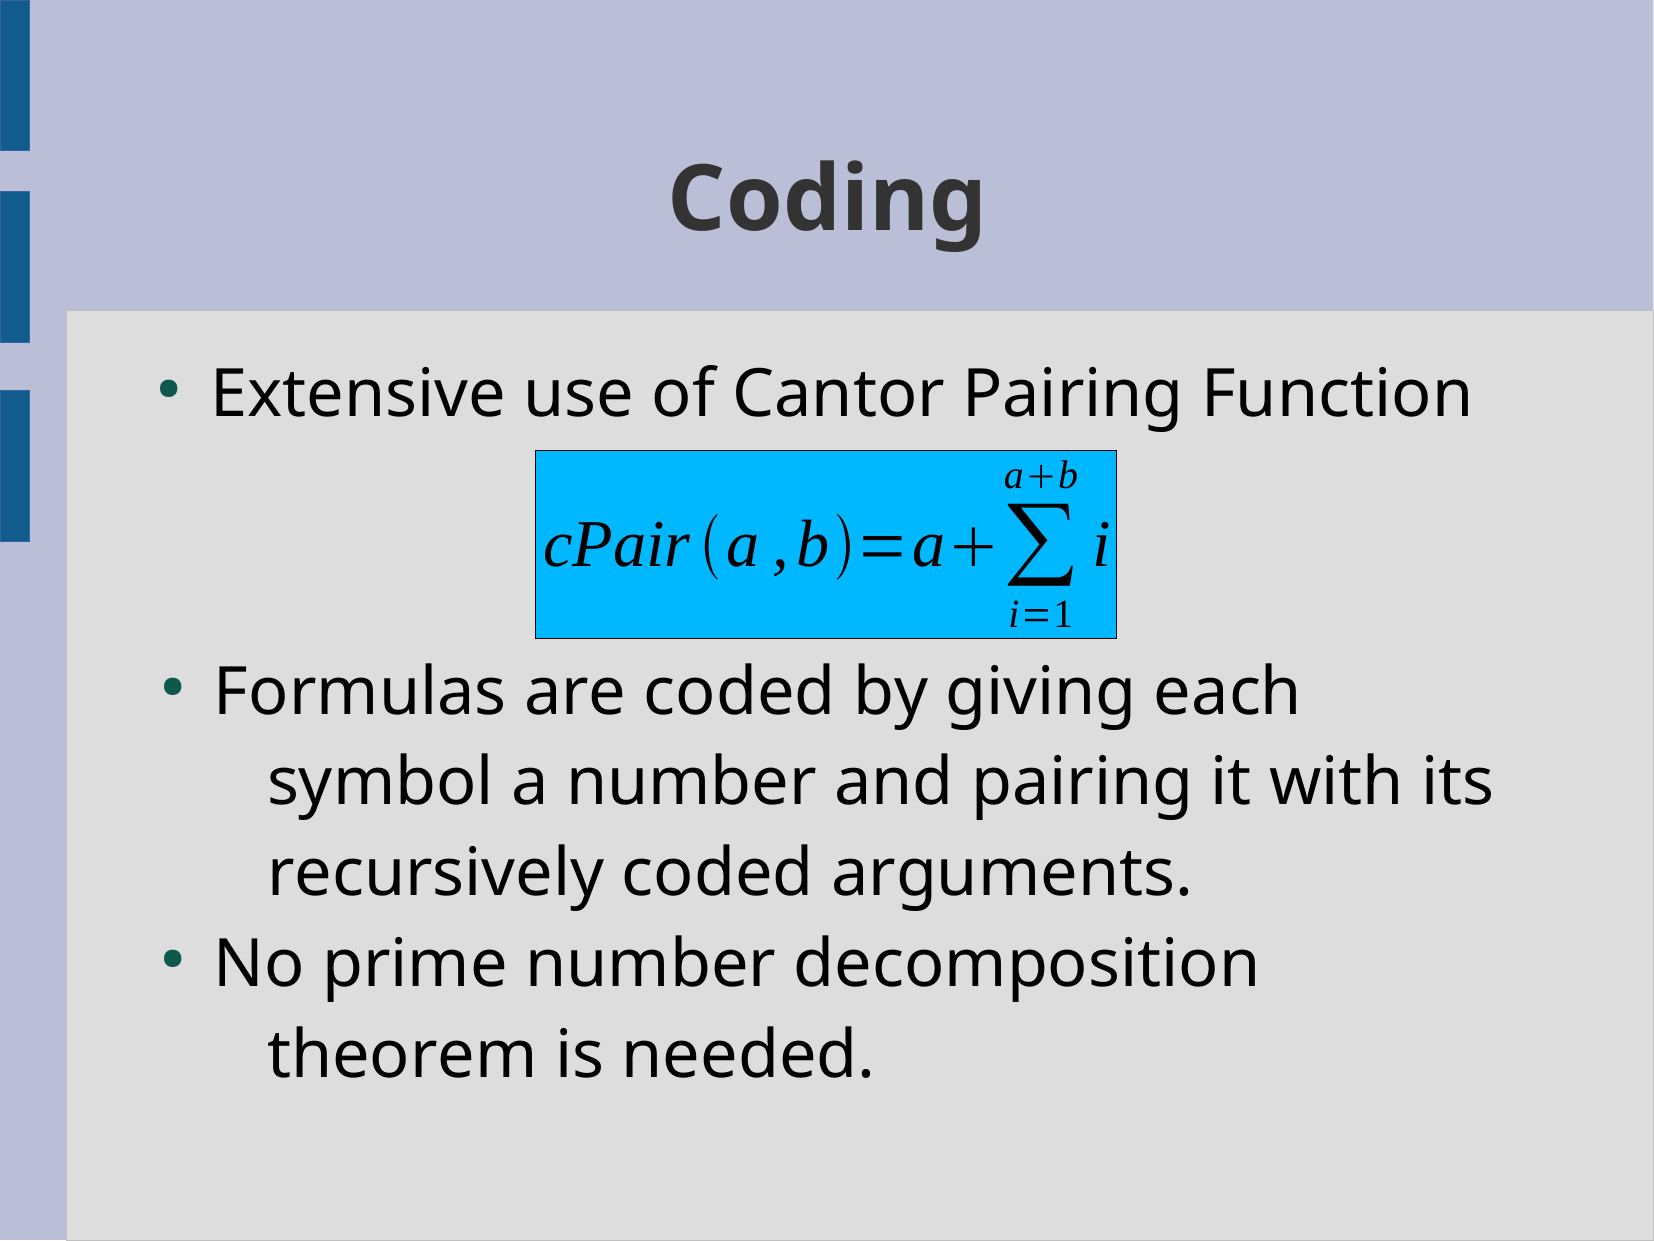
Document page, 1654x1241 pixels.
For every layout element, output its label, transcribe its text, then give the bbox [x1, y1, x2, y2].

list Extensive use of Cantor Pairing Function [121, 344, 1534, 452]
chart [535, 450, 1117, 639]
title Coding [121, 91, 1534, 299]
list Formulas are coded by giving each symbol a number and pairing it with its recursively coded arguments. No prime number decomposition theorem is needed. [125, 642, 1538, 1179]
